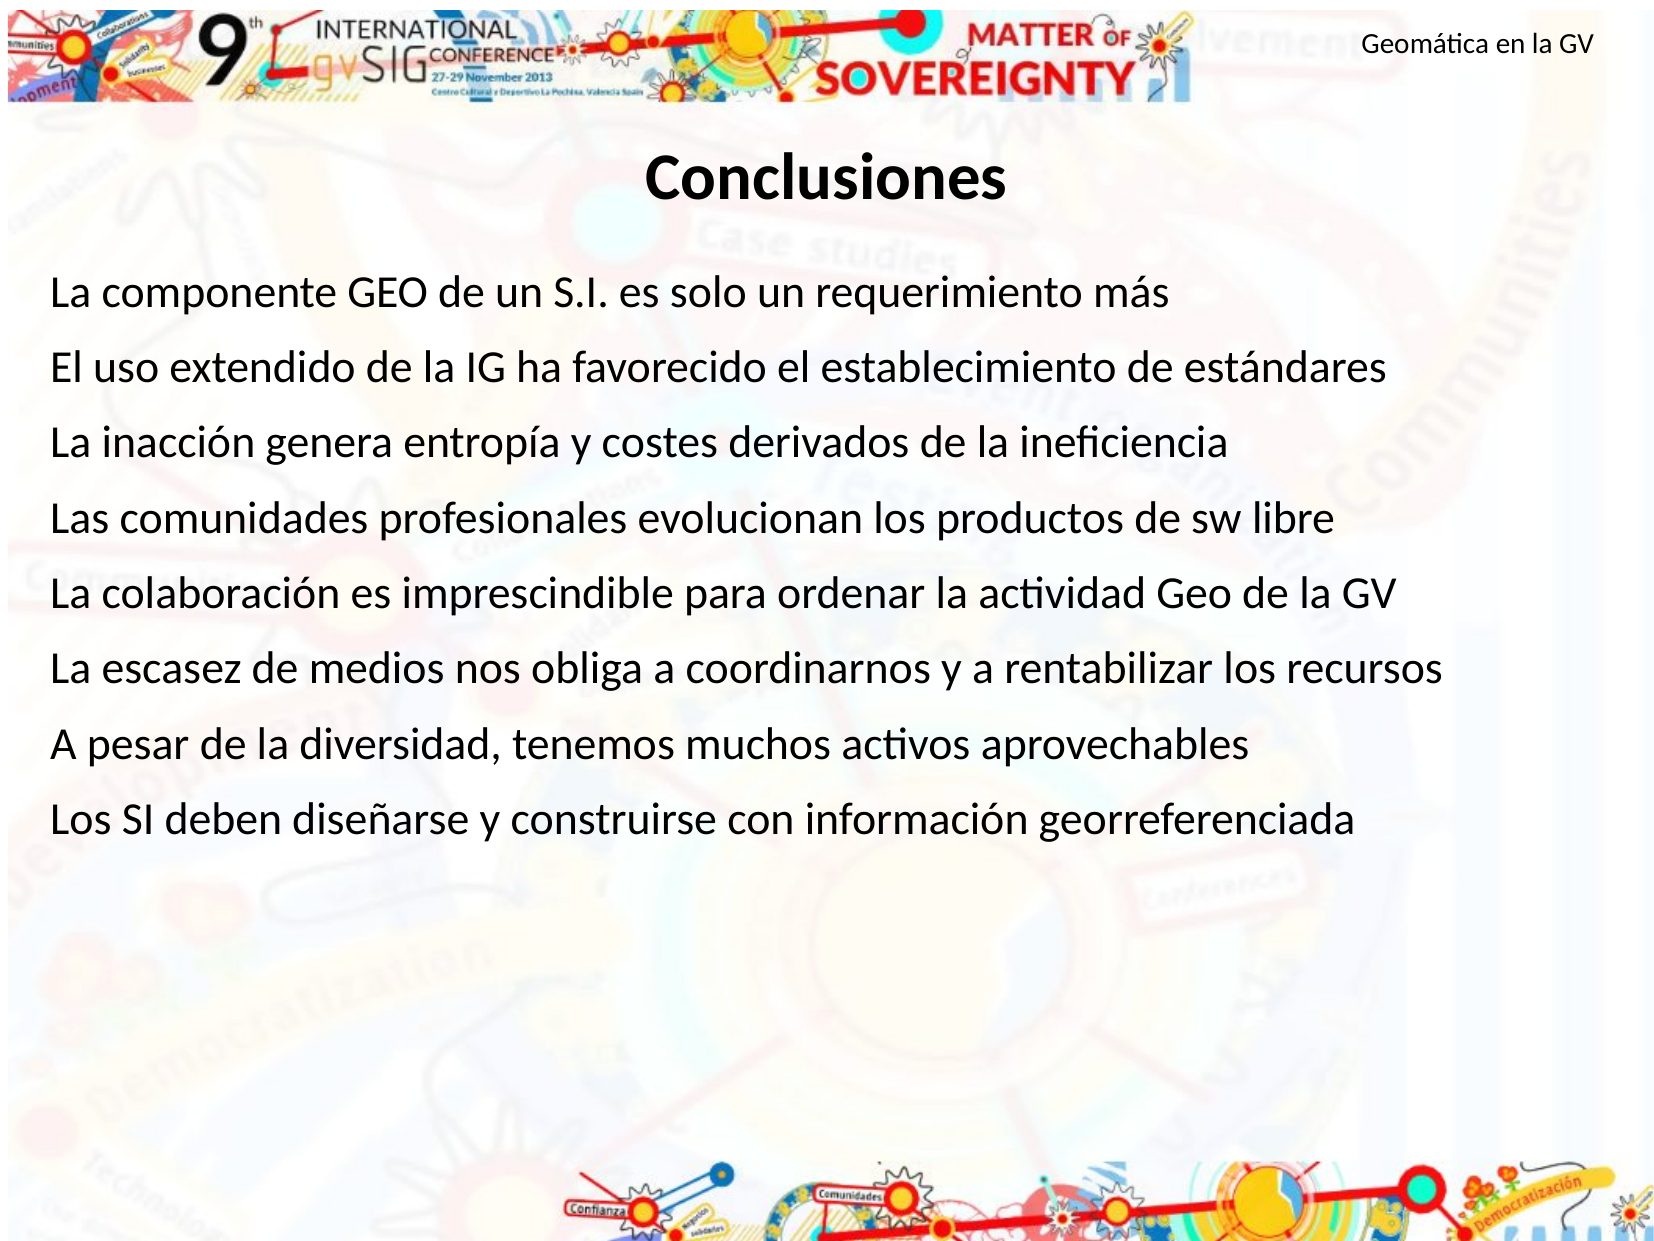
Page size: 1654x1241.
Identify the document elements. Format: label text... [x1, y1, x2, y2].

title Conclusiones [82, 129, 1571, 237]
text_box Geomática en la GV [1346, 23, 1654, 73]
text_box La componente GEO de un S.I. es solo un requerimiento más El uso extendido de la IG ha favorecido el establecimiento de estándares La inacción genera entropía y costes derivados de la ineficiencia Las comunidades profesionales evolucionan los productos de sw libre La colaboración es imprescindible para ordenar la actividad Geo de la GV La escasez de medios nos obliga a coordinarnos y a rentabilizar los recursos A pesar de la diversidad, tenemos muchos activos aprovechables Los SI deben diseñarse y construirse con información georreferenciada [35, 265, 1654, 1241]
picture [7, 10, 1654, 1241]
